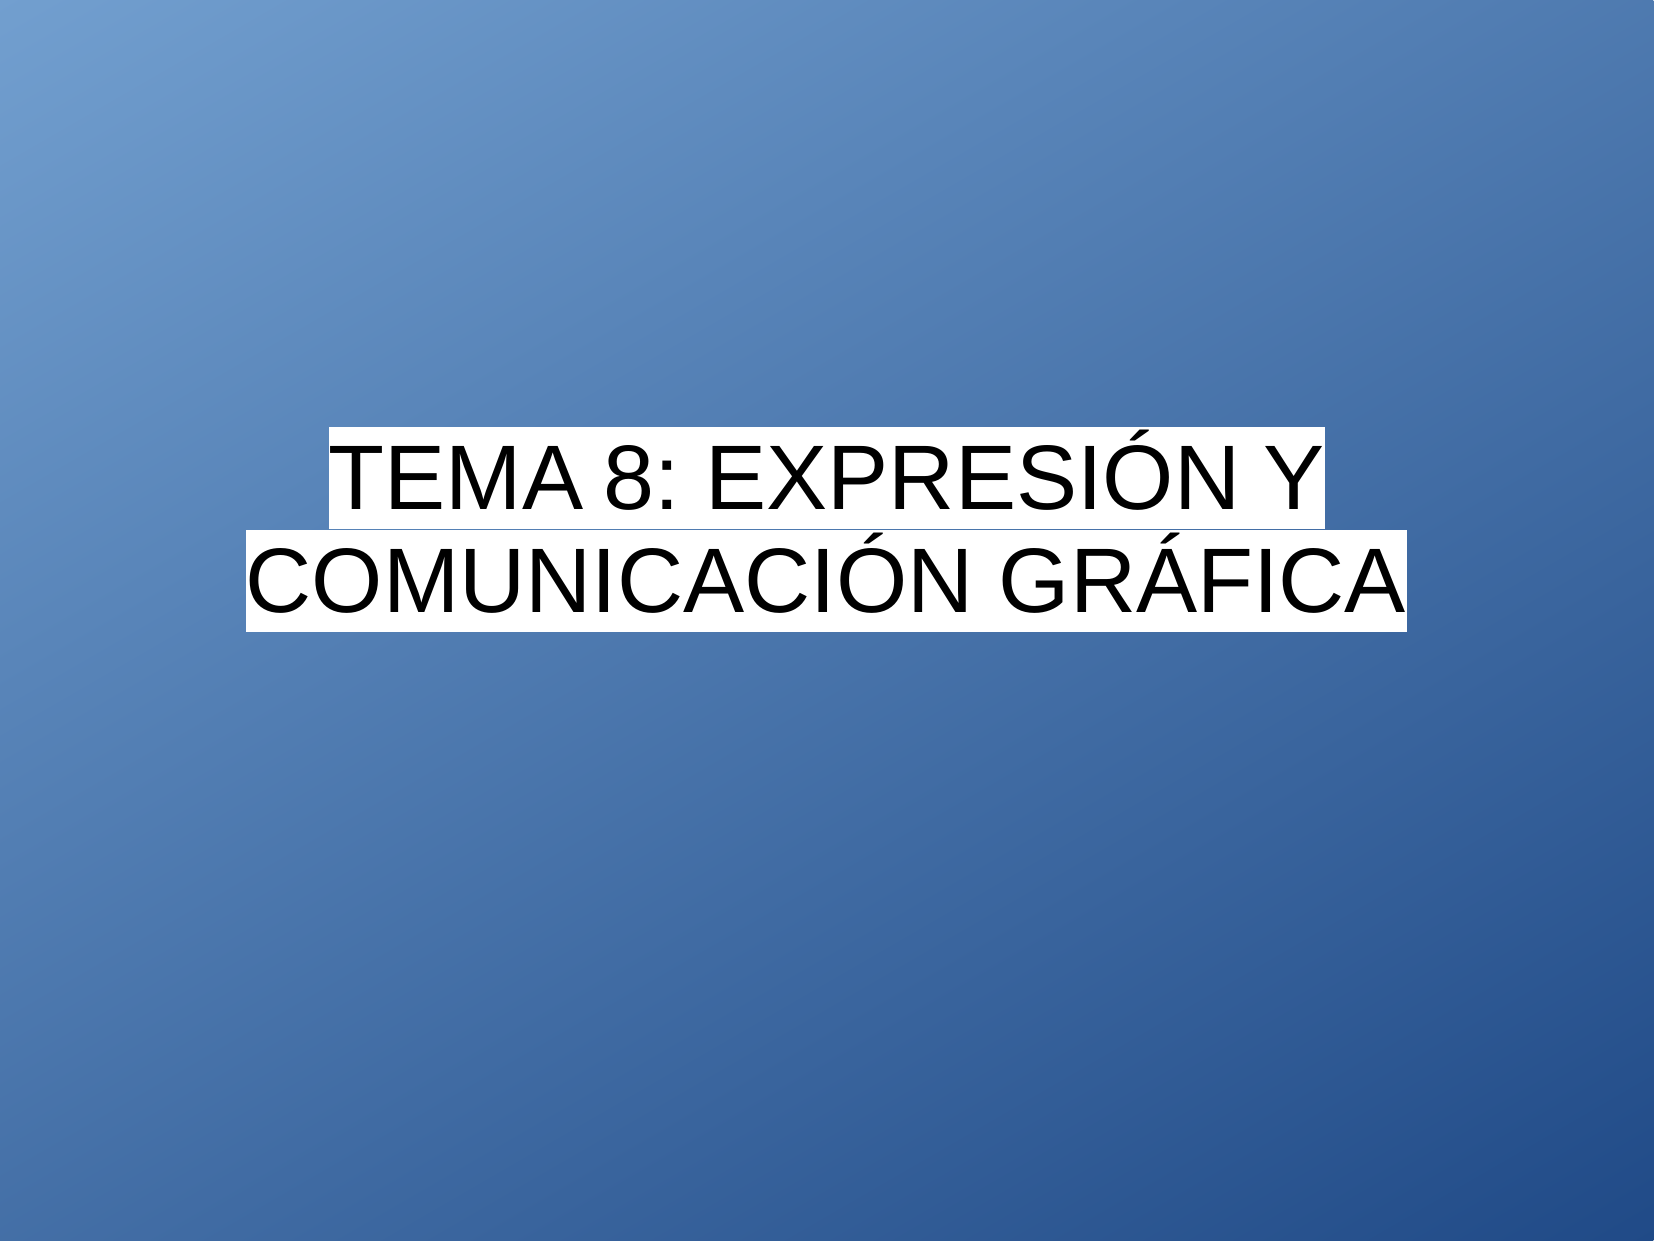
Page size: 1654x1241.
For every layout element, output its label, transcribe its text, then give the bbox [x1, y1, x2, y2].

subtitle TEMA 8: EXPRESIÓN Y COMUNICACIÓN GRÁFICA [82, 49, 1571, 1010]
